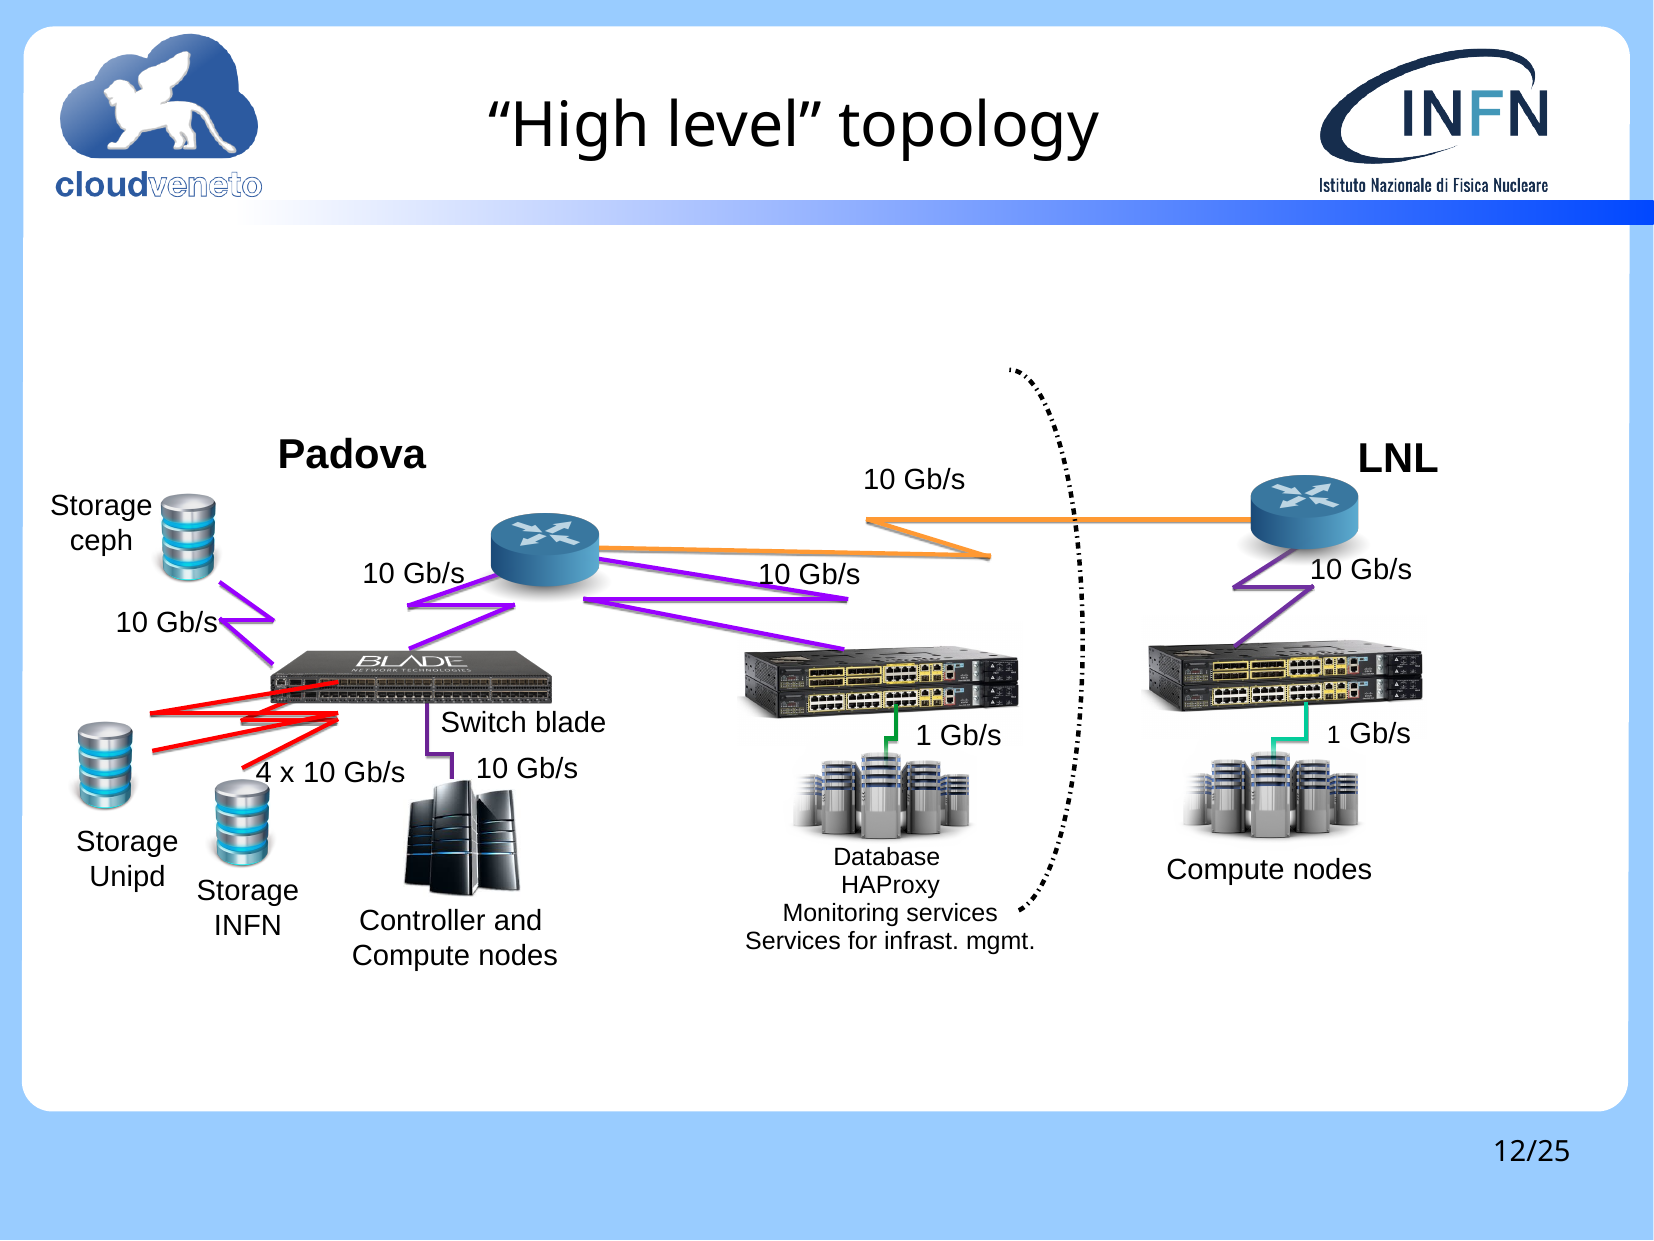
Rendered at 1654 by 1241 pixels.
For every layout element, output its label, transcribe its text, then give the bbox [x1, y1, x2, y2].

title “High level” topology [263, 46, 1274, 199]
picture [56, 706, 152, 812]
picture [1141, 615, 1427, 852]
text_box Compute nodes [1115, 843, 1388, 894]
picture [193, 764, 289, 863]
text_box 10 Gb/s [1259, 542, 1428, 594]
picture [737, 621, 1023, 853]
text_box 4 x 10 Gb/s [205, 745, 421, 796]
text_box 1 Gb/s [1276, 706, 1427, 757]
text_box LNL [1307, 423, 1454, 490]
picture [139, 478, 235, 584]
text_box Switch blade [390, 695, 622, 746]
text_box 10 Gb/s [65, 595, 234, 647]
text_box Storage INFN [146, 863, 315, 950]
text_box 10 Gb/s [707, 547, 876, 599]
picture [258, 639, 571, 718]
text_box Controller and Compute nodes [301, 893, 574, 979]
picture [1274, 31, 1593, 218]
text_box 1 Gb/s [865, 708, 1017, 760]
picture [476, 513, 612, 603]
text_box 10 Gb/s [312, 546, 481, 598]
text_box Storage ceph [0, 478, 139, 564]
text_box Storage Unipd [26, 814, 194, 901]
picture [403, 779, 521, 897]
picture [1236, 475, 1371, 566]
text_box Padova [227, 418, 442, 485]
text_box 10 Gb/s [812, 452, 981, 503]
text_box 10 Gb/s [425, 746, 594, 793]
picture [54, 32, 263, 199]
text_box Database HAProxy Monitoring services Services for infrast. mgmt. [713, 835, 1068, 985]
